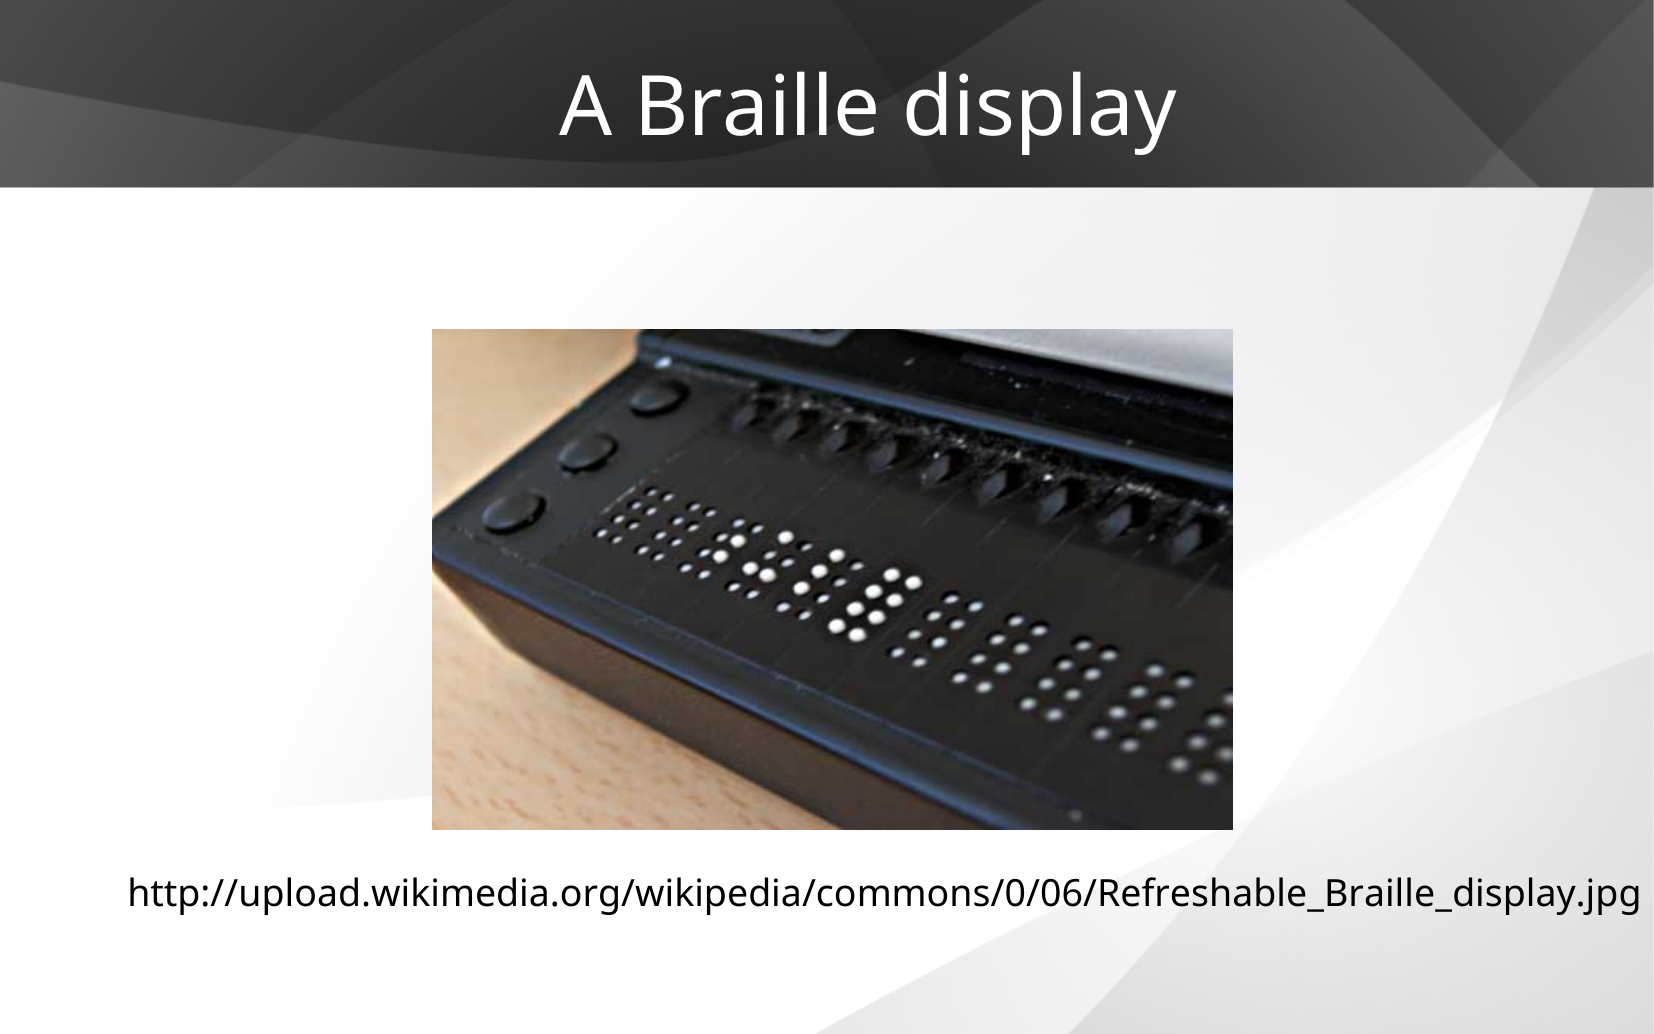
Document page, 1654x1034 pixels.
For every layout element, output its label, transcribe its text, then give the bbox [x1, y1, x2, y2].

title A Braille display [124, 0, 1613, 208]
picture [0, 0, 1654, 1034]
text_box http://upload.wikimedia.org/wikipedia/commons/0/06/Refreshable_Braille_display.jpg [112, 859, 1654, 956]
